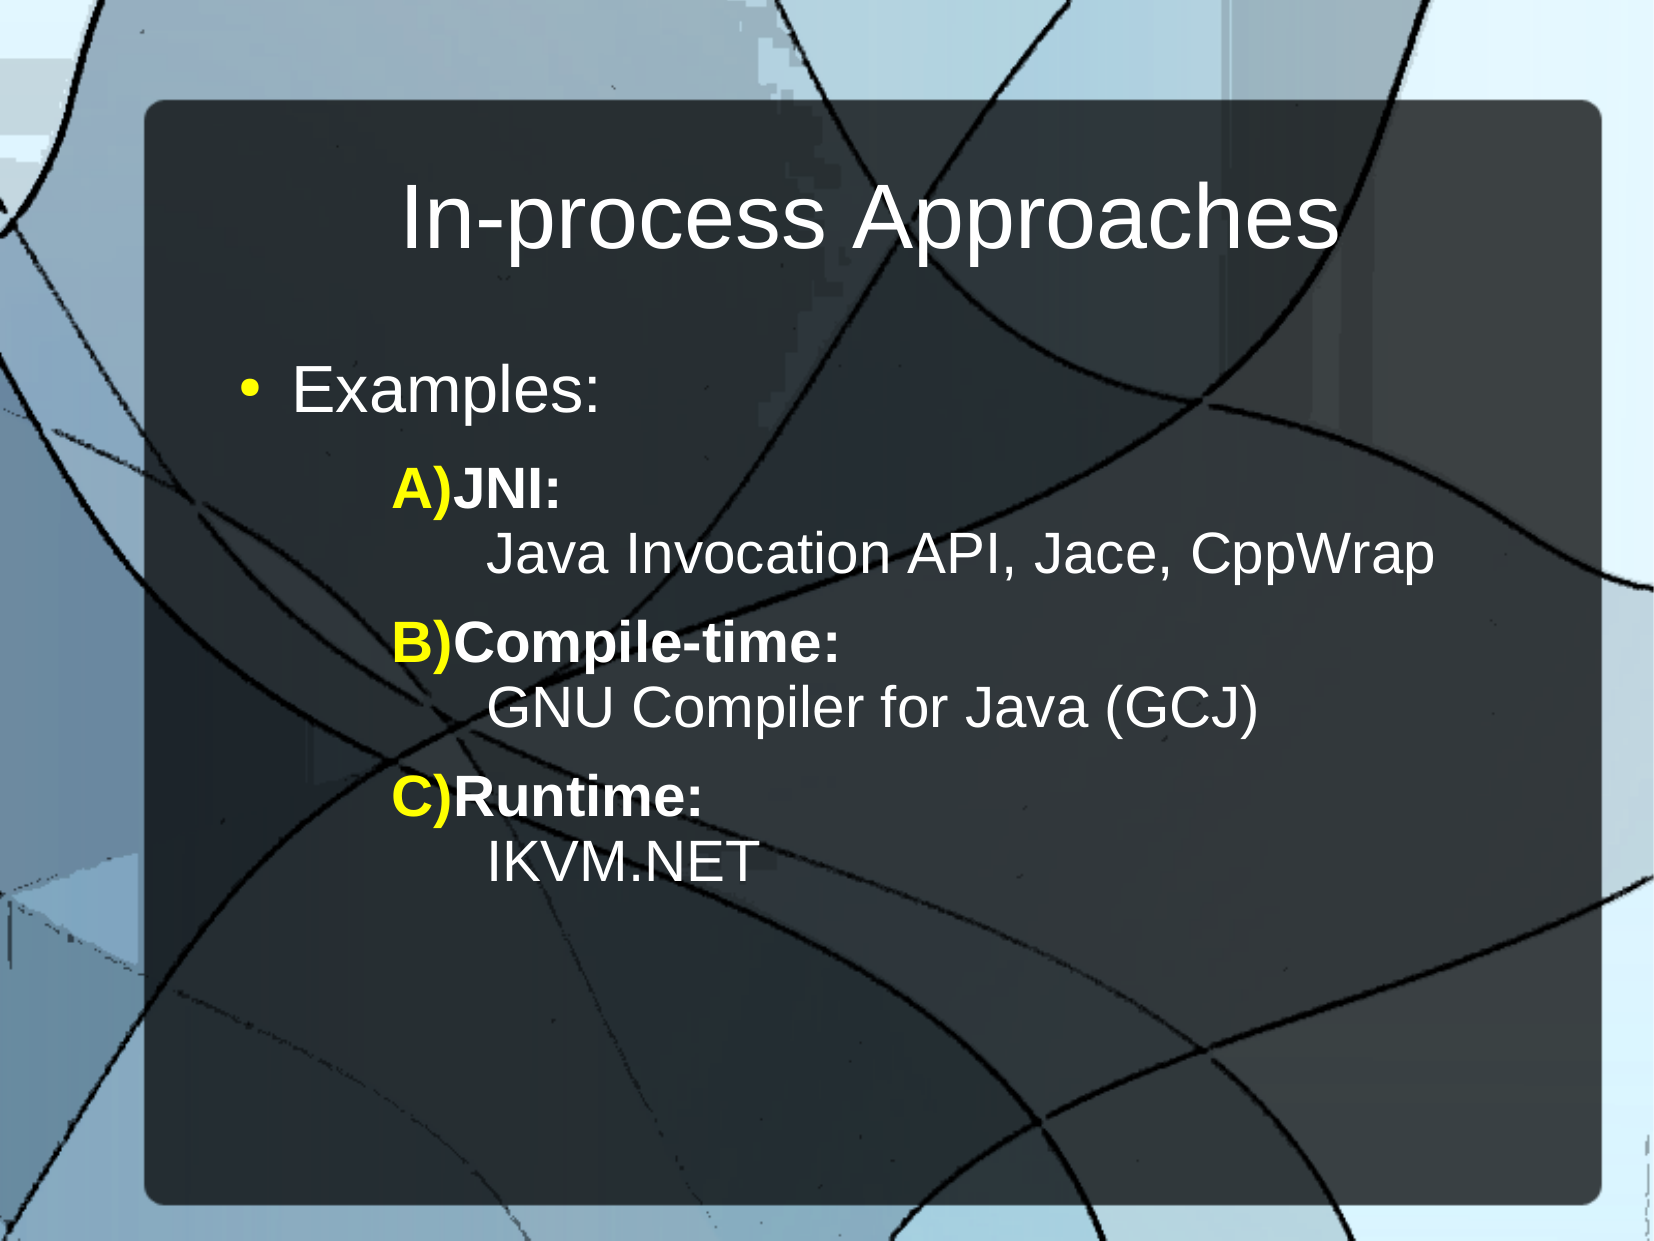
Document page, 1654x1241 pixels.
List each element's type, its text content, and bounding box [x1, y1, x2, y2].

picture [0, 0, 1654, 1241]
list Examples: JNI: Java Invocation API, Jace, CppWrap Compile-time: GNU Compiler for Java (GCJ) Runtime: IKVM.NET [202, 351, 1567, 1171]
title In-process Approaches [159, 108, 1583, 325]
